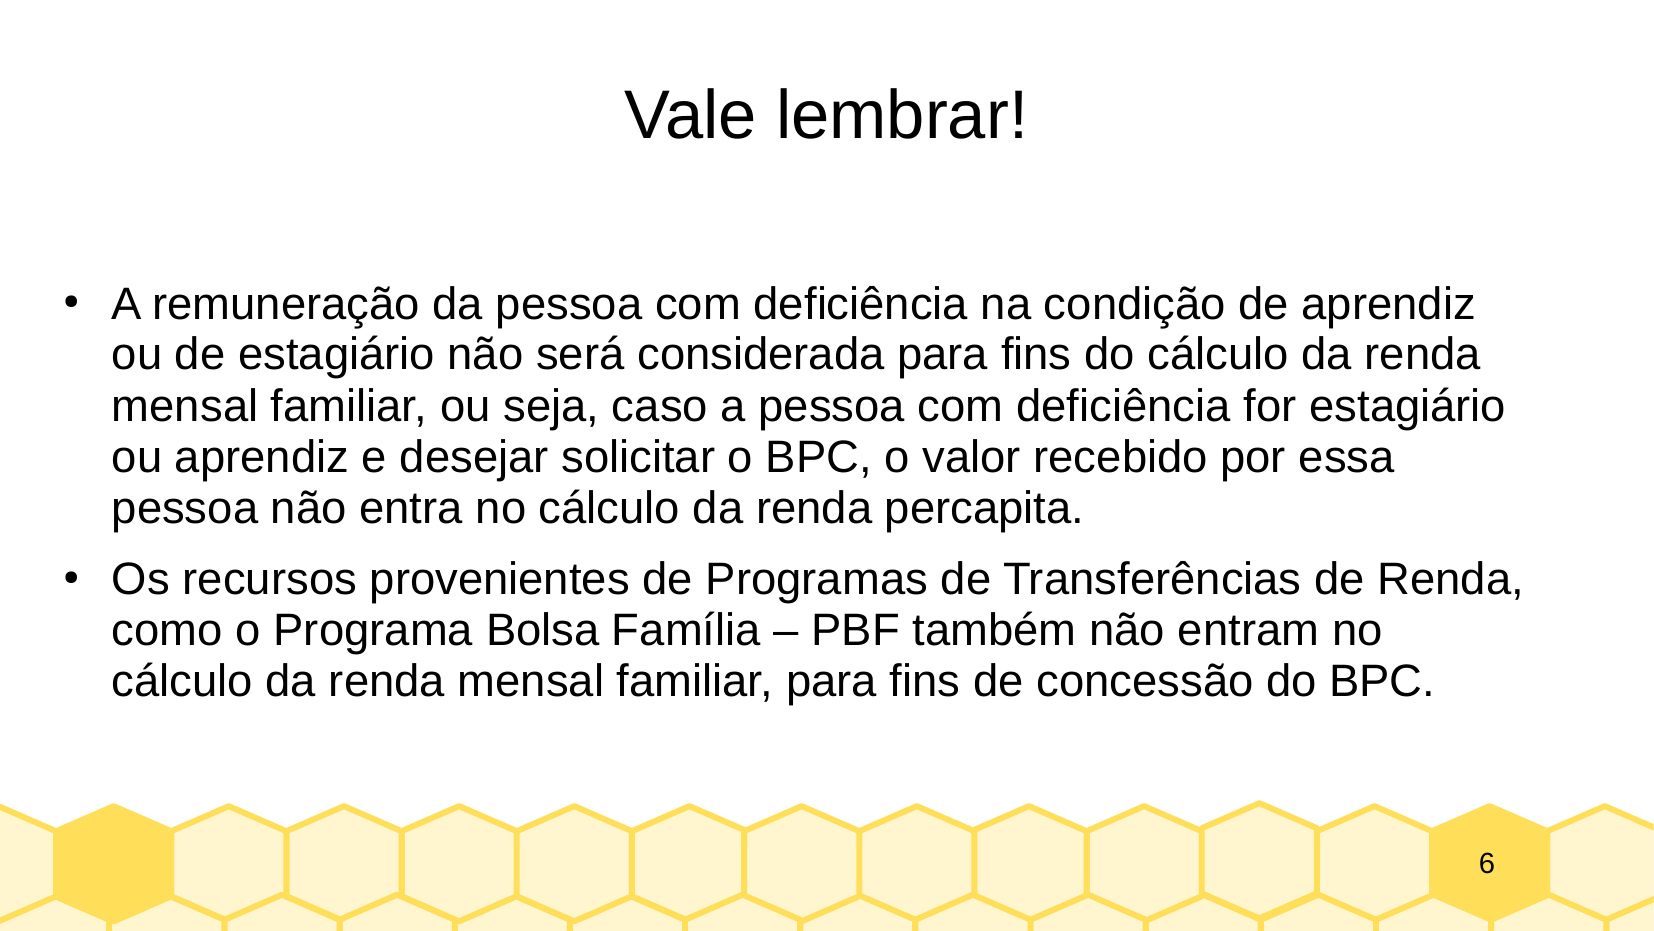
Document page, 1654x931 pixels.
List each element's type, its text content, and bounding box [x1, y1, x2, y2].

list A remuneração da pessoa com deficiência na condição de aprendiz ou de estagiário não será considerada para fins do cálculo da renda mensal familiar, ou seja, caso a pessoa com deficiência for estagiário ou aprendiz e desejar solicitar o BPC, o valor recebido por essa pessoa não entra no cálculo da renda percapita. Os recursos provenientes de Programas de Transferências de Renda, como o Programa Bolsa Família – PBF também não entram no cálculo da renda mensal familiar, para fins de concessão do BPC. [47, 206, 1536, 747]
title Vale lembrar! [82, 37, 1571, 193]
